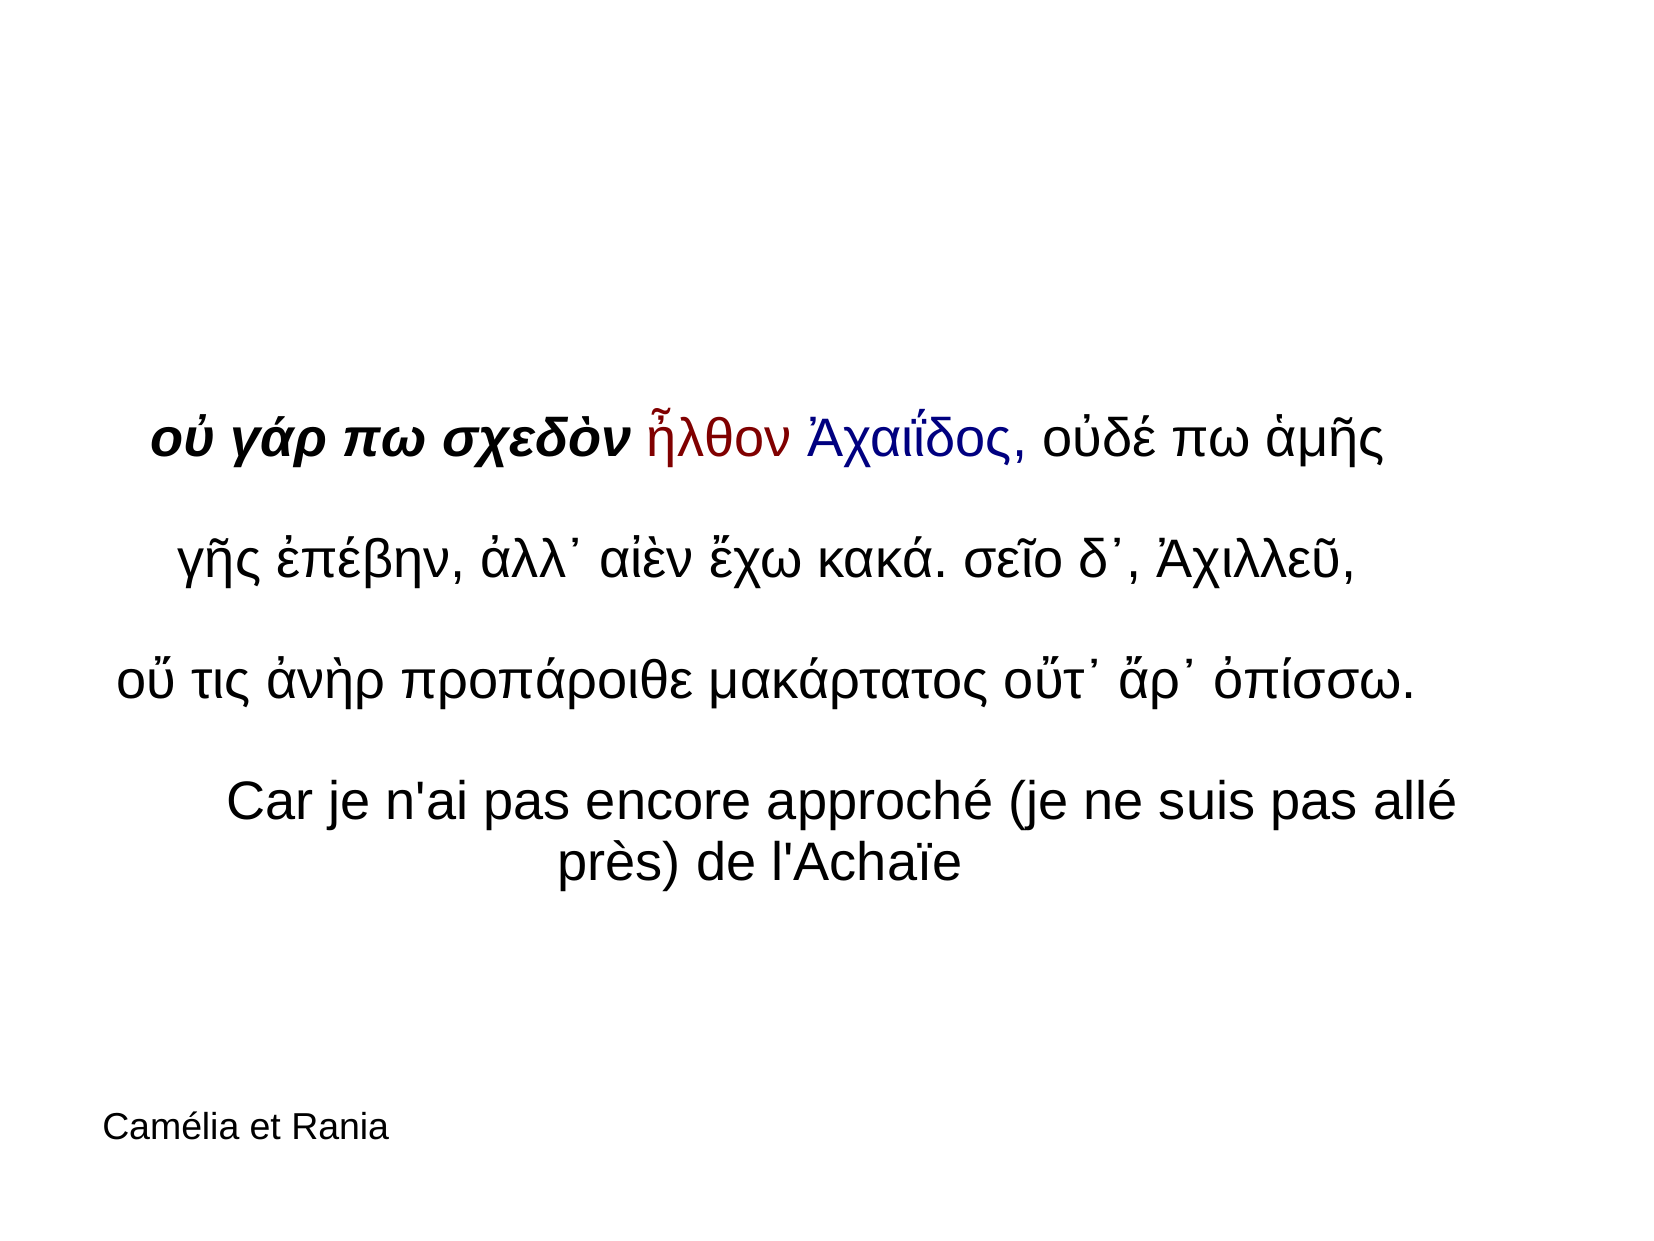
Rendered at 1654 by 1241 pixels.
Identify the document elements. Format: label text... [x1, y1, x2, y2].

text_box Camélia et Rania [87, 1098, 449, 1170]
subtitle οὐ γάρ πω σχεδὸν ἦλθον Ἀχαιΐδος, οὐδέ πω ἁμῆς γῆς ἐπέβην, ἀλλ᾽ αἰὲν ἔχω κακά. σεῖο δ᾽, Ἀχιλλεῦ, οὔ τις ἀνὴρ προπάροιθε μακάρτατος οὔτ᾽ ἄρ᾽ ὀπίσσω. Car je n'ai pas encore approché (je ne suis pas allé près) de l'Achaïe [23, 290, 1512, 1010]
